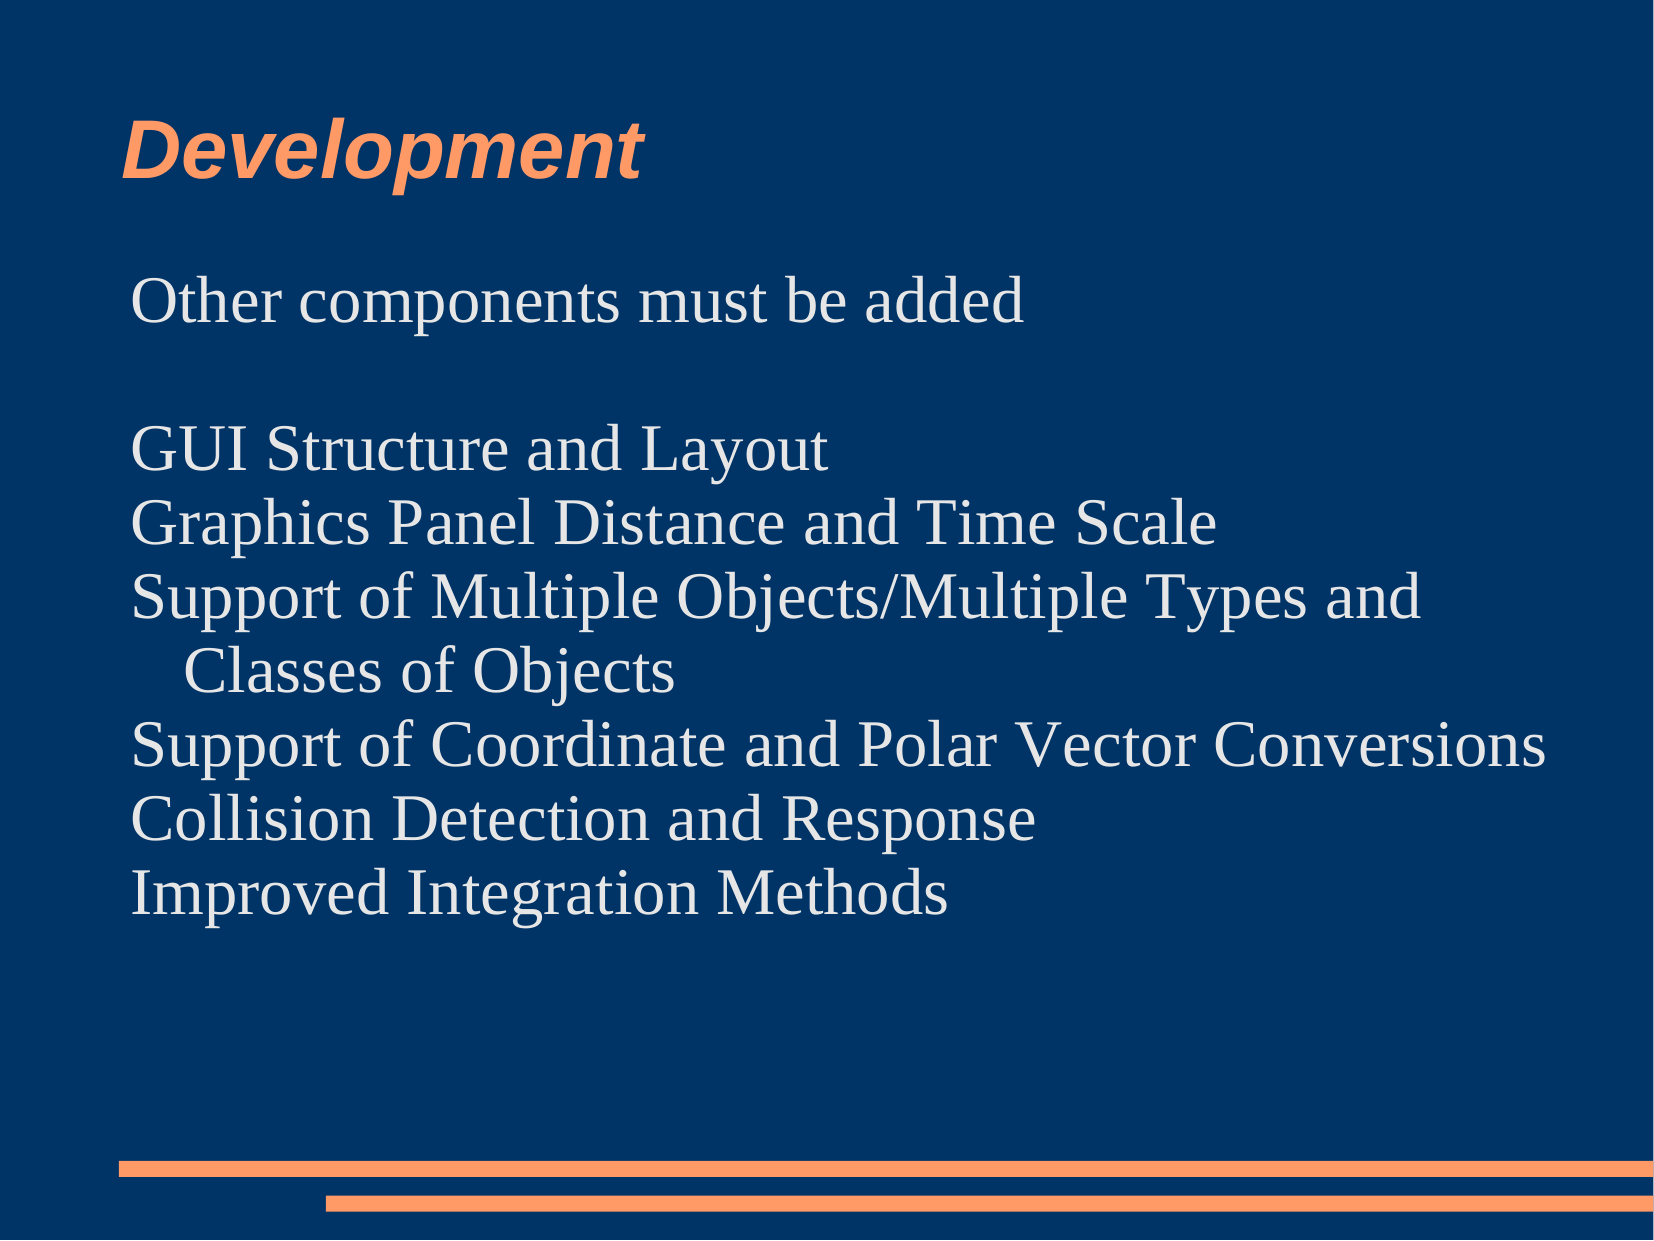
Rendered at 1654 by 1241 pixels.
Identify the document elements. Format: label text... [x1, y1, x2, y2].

title Development [121, 46, 1534, 254]
list Other components must be added GUI Structure and Layout Graphics Panel Distance and Time Scale Support of Multiple Objects/Multiple Types and Classes of Objects Support of Coordinate and Polar Vector Conversions Collision Detection and Response Improved Integration Methods [112, 262, 1552, 1073]
